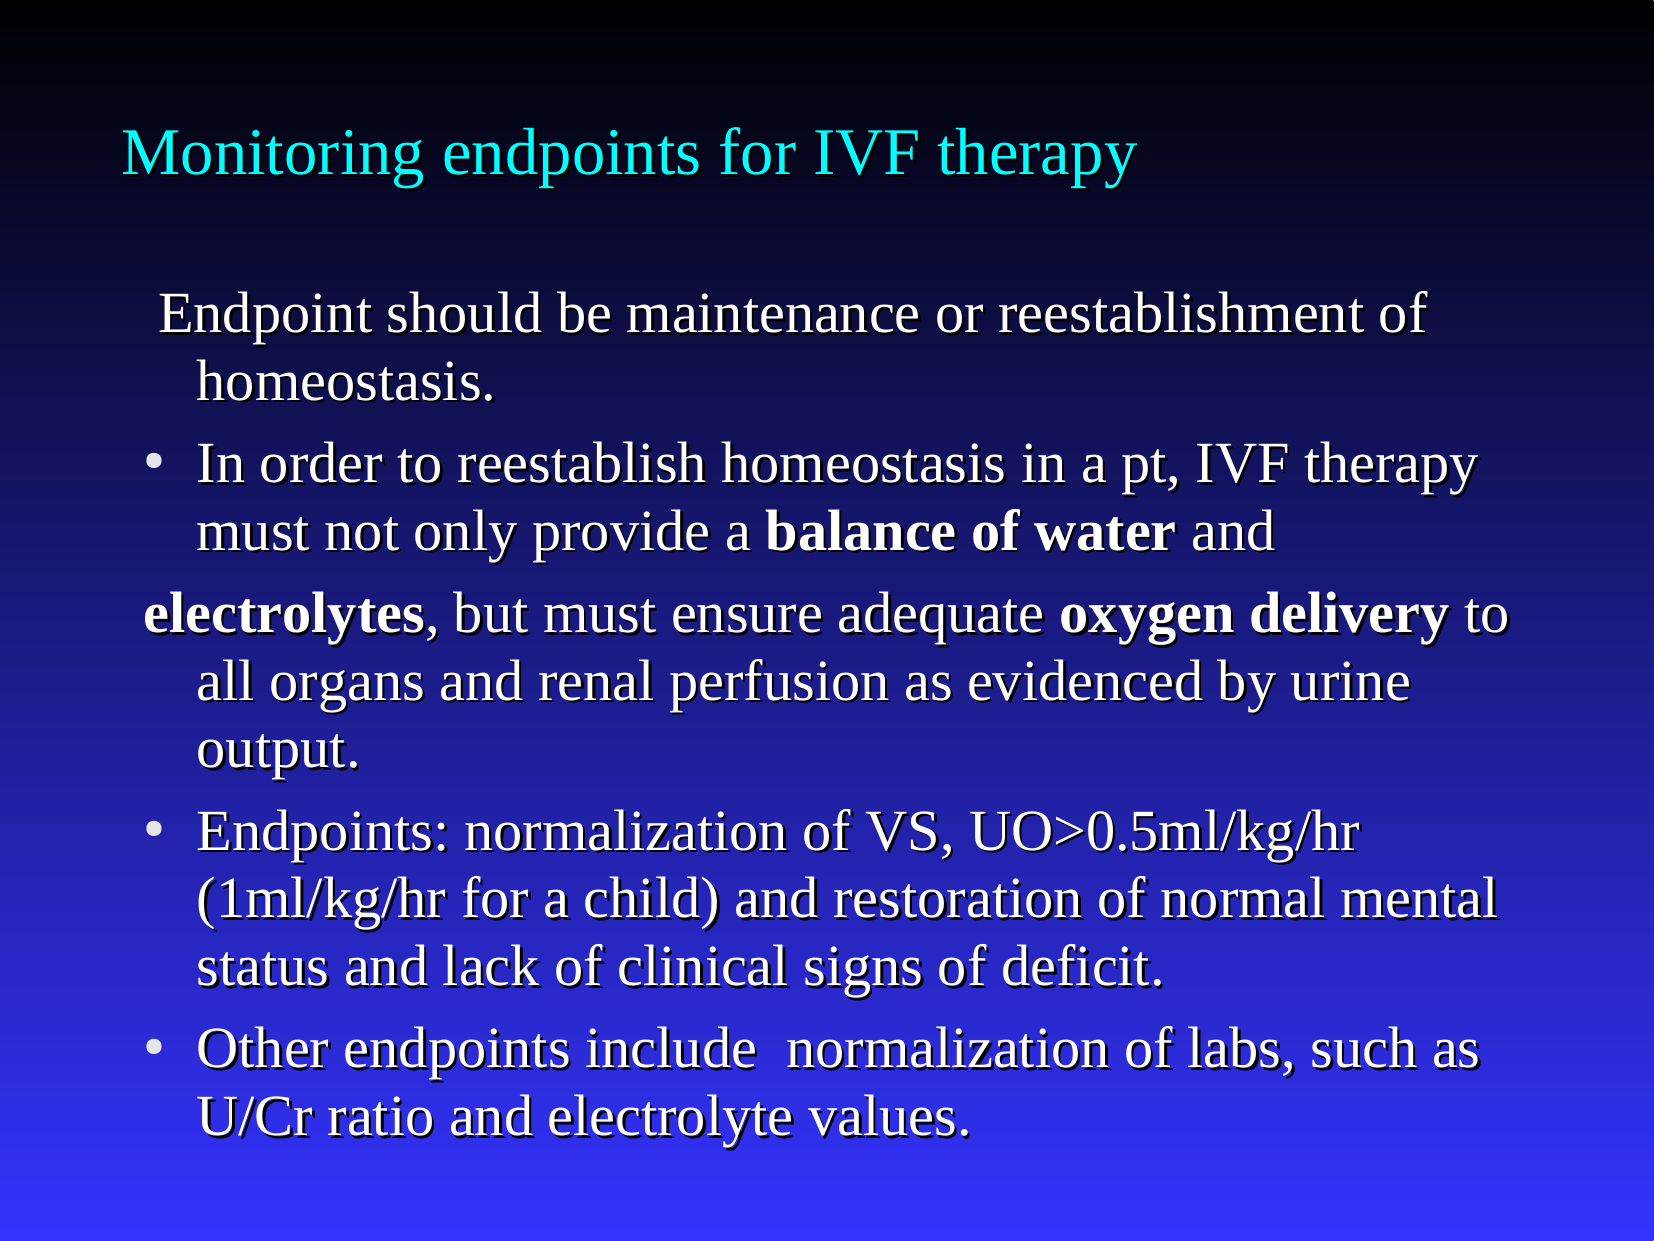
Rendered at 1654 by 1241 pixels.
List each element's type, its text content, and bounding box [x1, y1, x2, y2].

title Monitoring endpoints for IVF therapy [121, 46, 1534, 254]
list Endpoint should be maintenance or reestablishment of homeostasis. In order to reestablish homeostasis in a pt, IVF therapy must not only provide a balance of water and electrolytes, but must ensure adequate oxygen delivery to all organs and renal perfusion as evidenced by urine output. Endpoints: normalization of VS, UO>0.5ml/kg/hr (1ml/kg/hr for a child) and restoration of normal mental status and lack of clinical signs of deficit. Other endpoints include normalization of labs, such as U/Cr ratio and electrolyte values. [125, 277, 1565, 1160]
